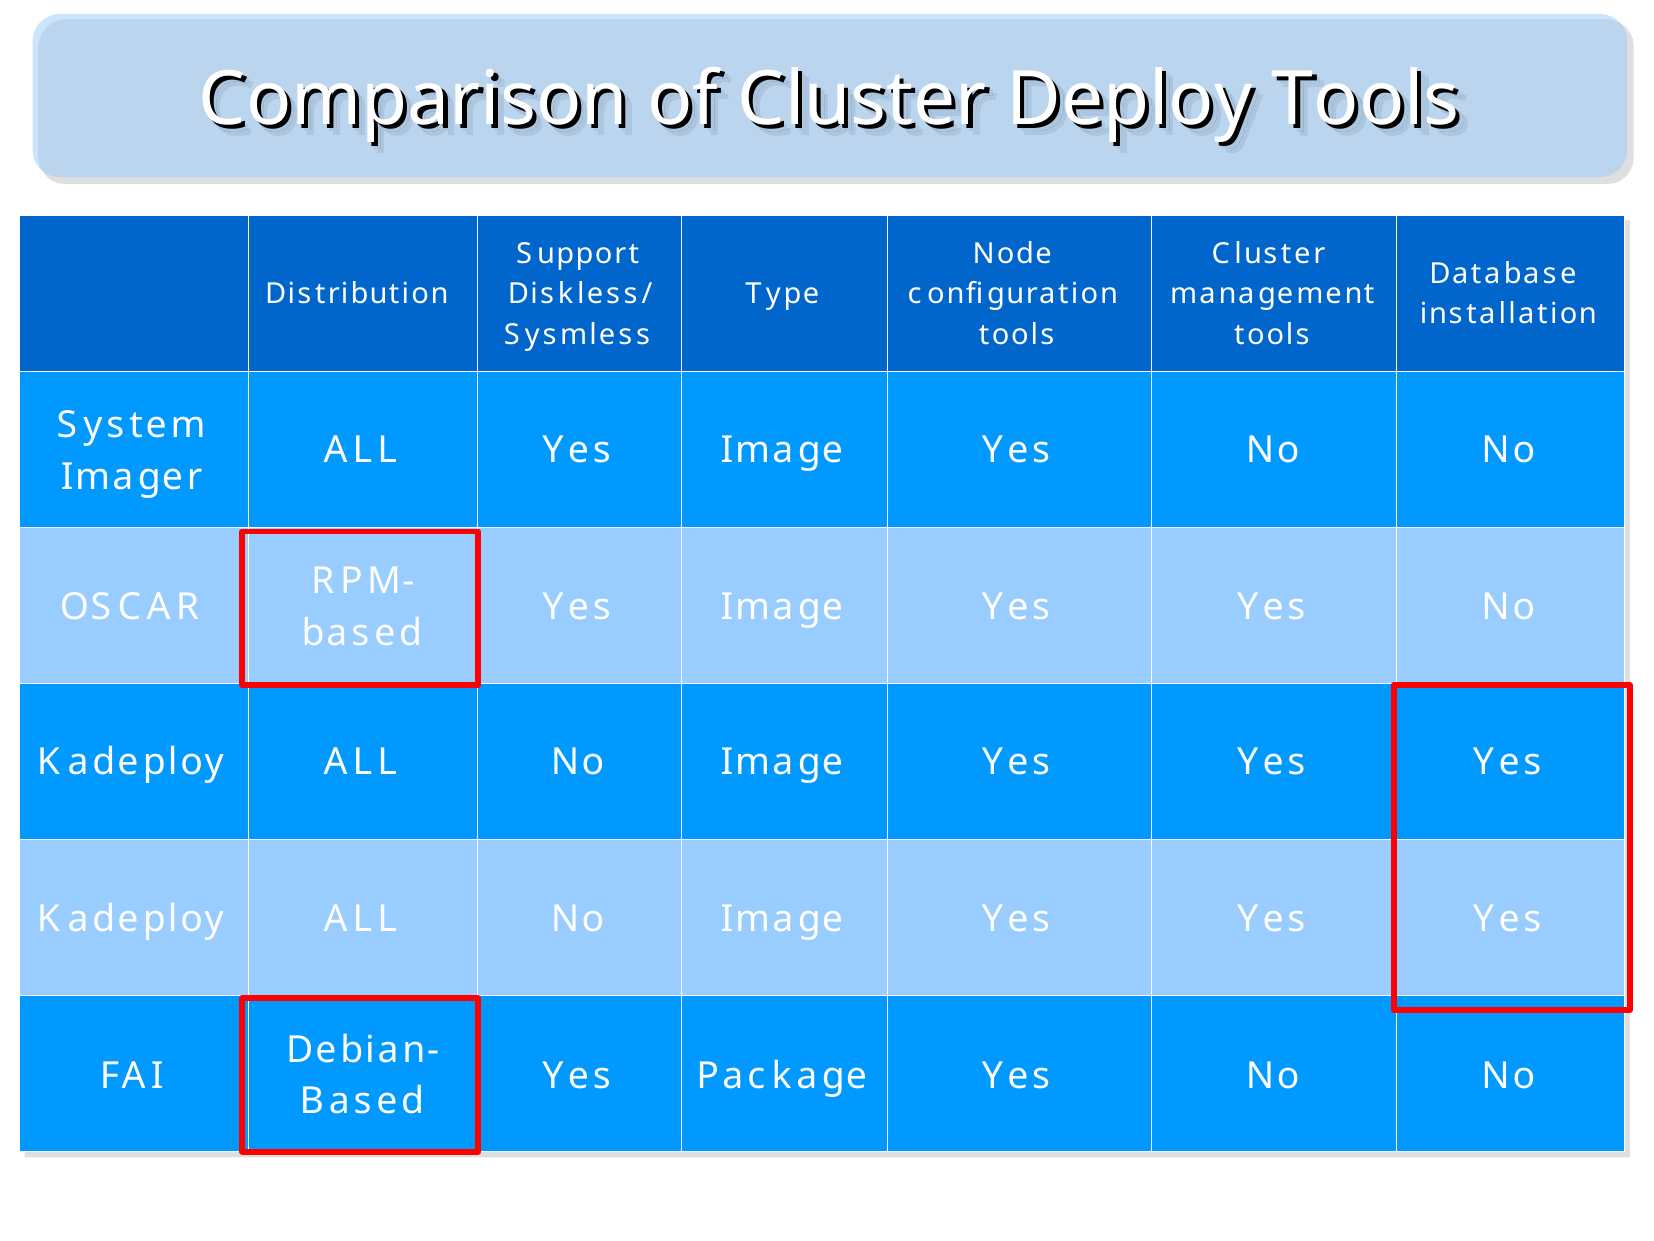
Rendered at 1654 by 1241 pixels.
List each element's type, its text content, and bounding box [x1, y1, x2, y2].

text_box Comparison of Cluster Deploy Tools [32, 13, 1628, 178]
picture [1397, 688, 1627, 1007]
picture [18, 214, 1630, 1158]
